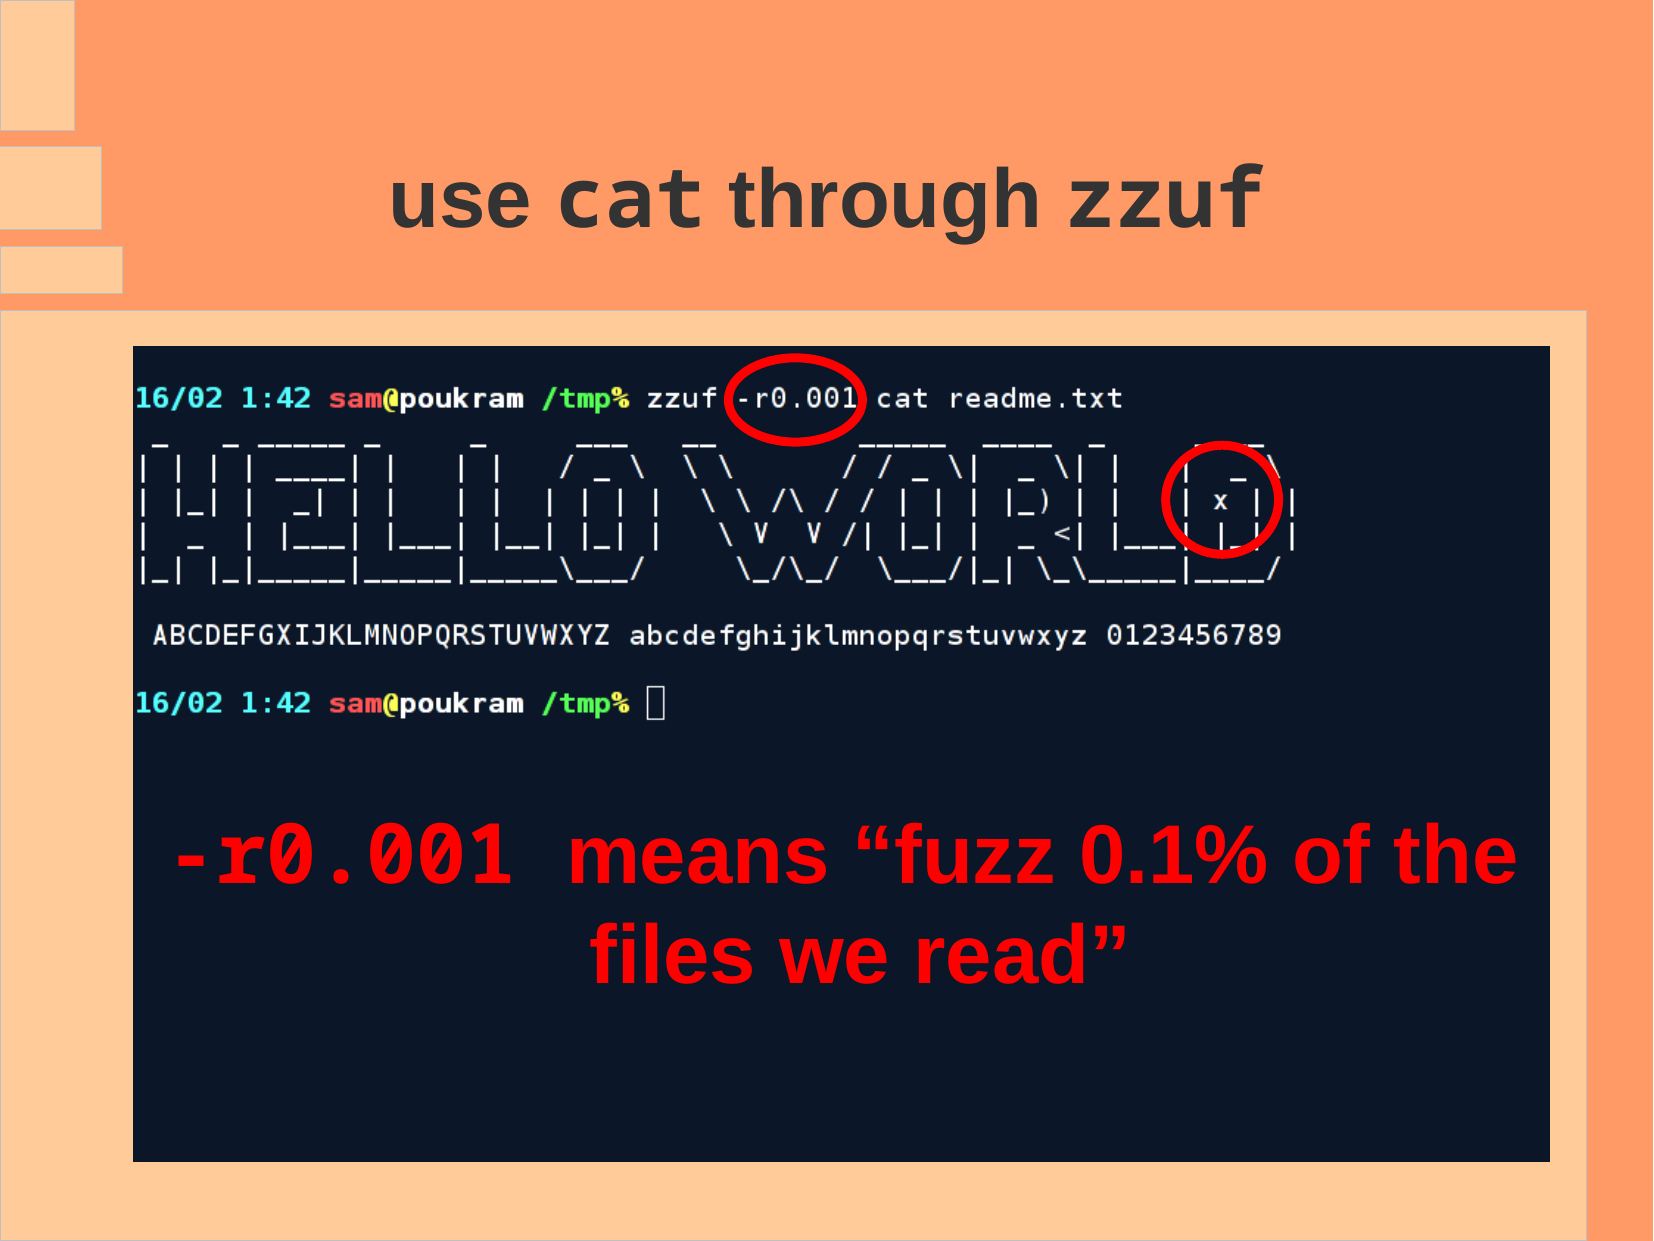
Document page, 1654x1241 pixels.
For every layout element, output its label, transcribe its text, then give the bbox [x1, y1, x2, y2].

title -r0.001 means “fuzz 0.1% of the files we read” [152, 793, 1534, 1002]
title use cat through zzuf [121, 91, 1534, 299]
picture [133, 346, 1550, 1162]
